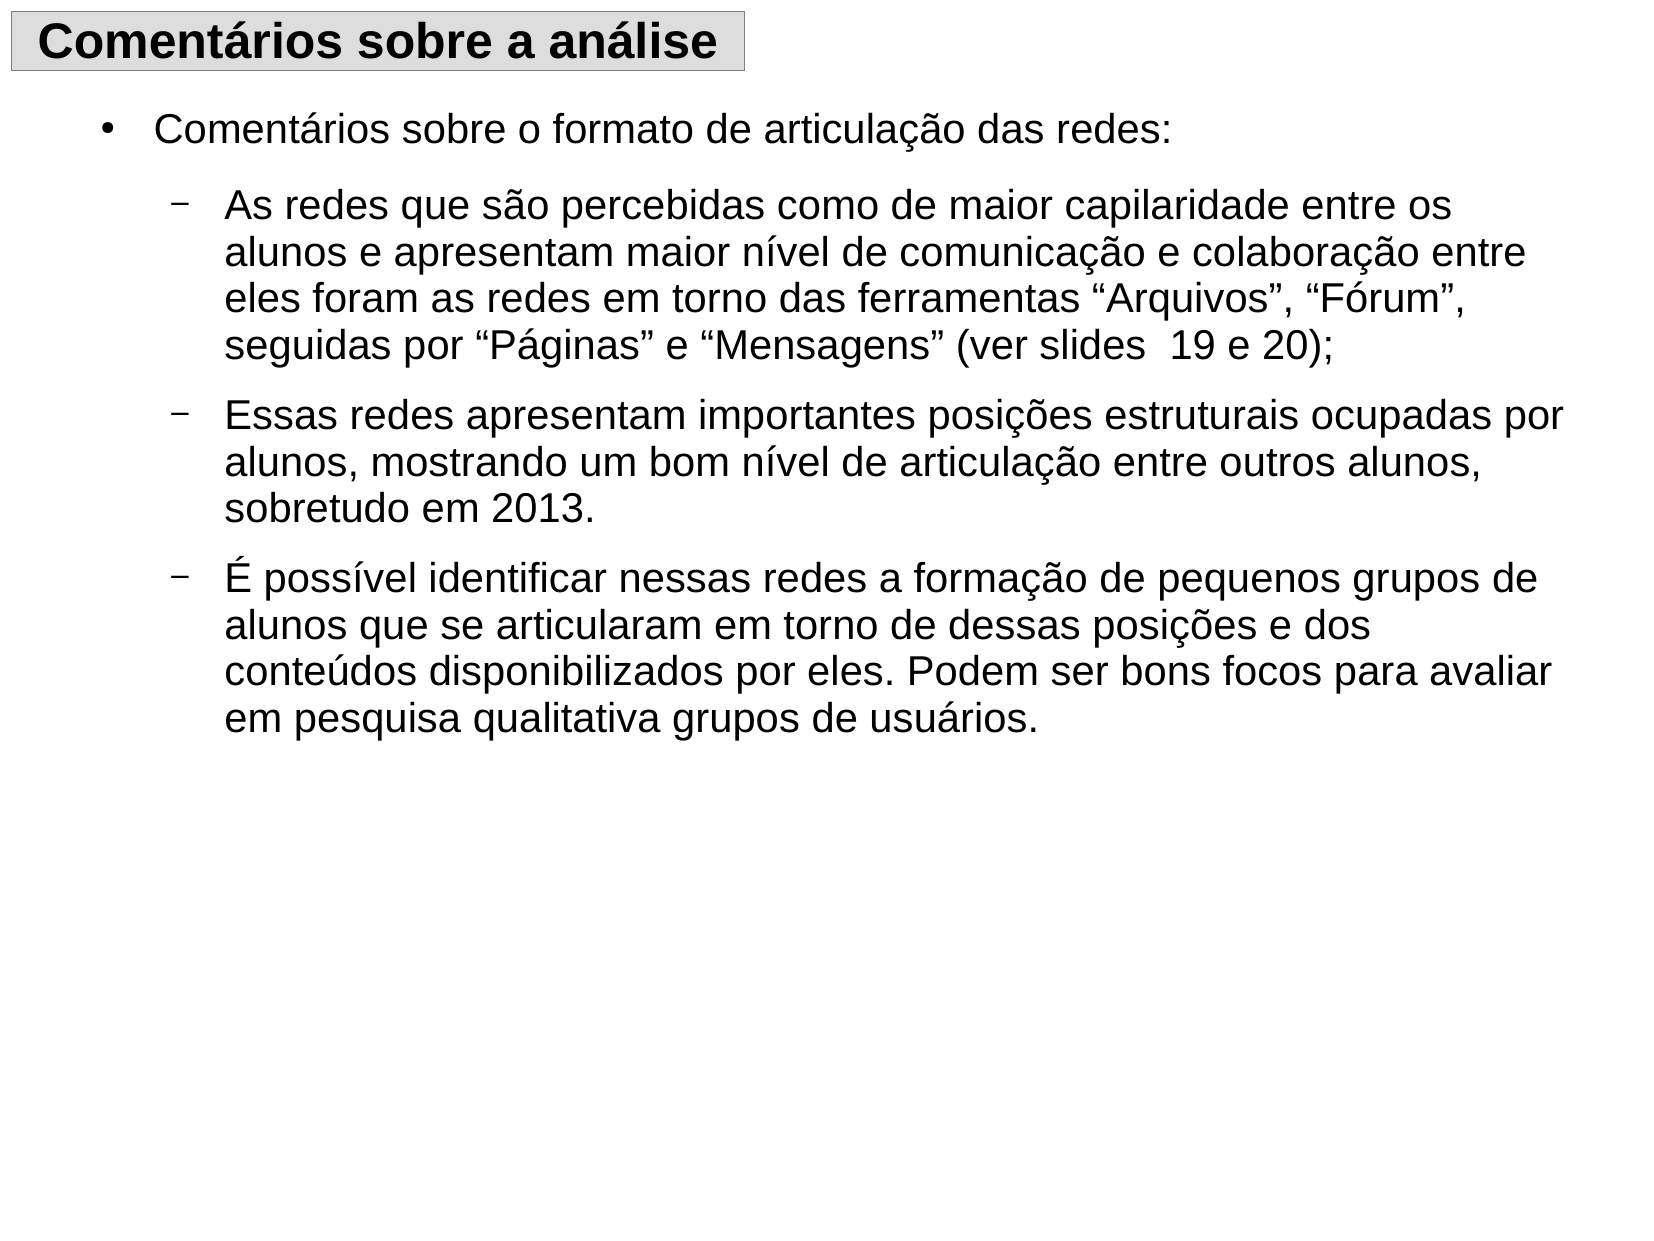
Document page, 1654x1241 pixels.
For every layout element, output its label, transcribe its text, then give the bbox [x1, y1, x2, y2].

list Comentários sobre o formato de articulação das redes: As redes que são percebidas como de maior capilaridade entre os alunos e apresentam maior nível de comunicação e colaboração entre eles foram as redes em torno das ferramentas “Arquivos”, “Fórum”, seguidas por “Páginas” e “Mensagens” (ver slides 19 e 20); Essas redes apresentam importantes posições estruturais ocupadas por alunos, mostrando um bom nível de articulação entre outros alunos, sobretudo em 2013. É possível identificar nessas redes a formação de pequenos grupos de alunos que se articularam em torno de dessas posições e dos conteúdos disponibilizados por eles. Podem ser bons focos para avaliar em pesquisa qualitativa grupos de usuários. [82, 106, 1571, 1109]
text_box Comentários sobre a análise [11, 11, 745, 71]
